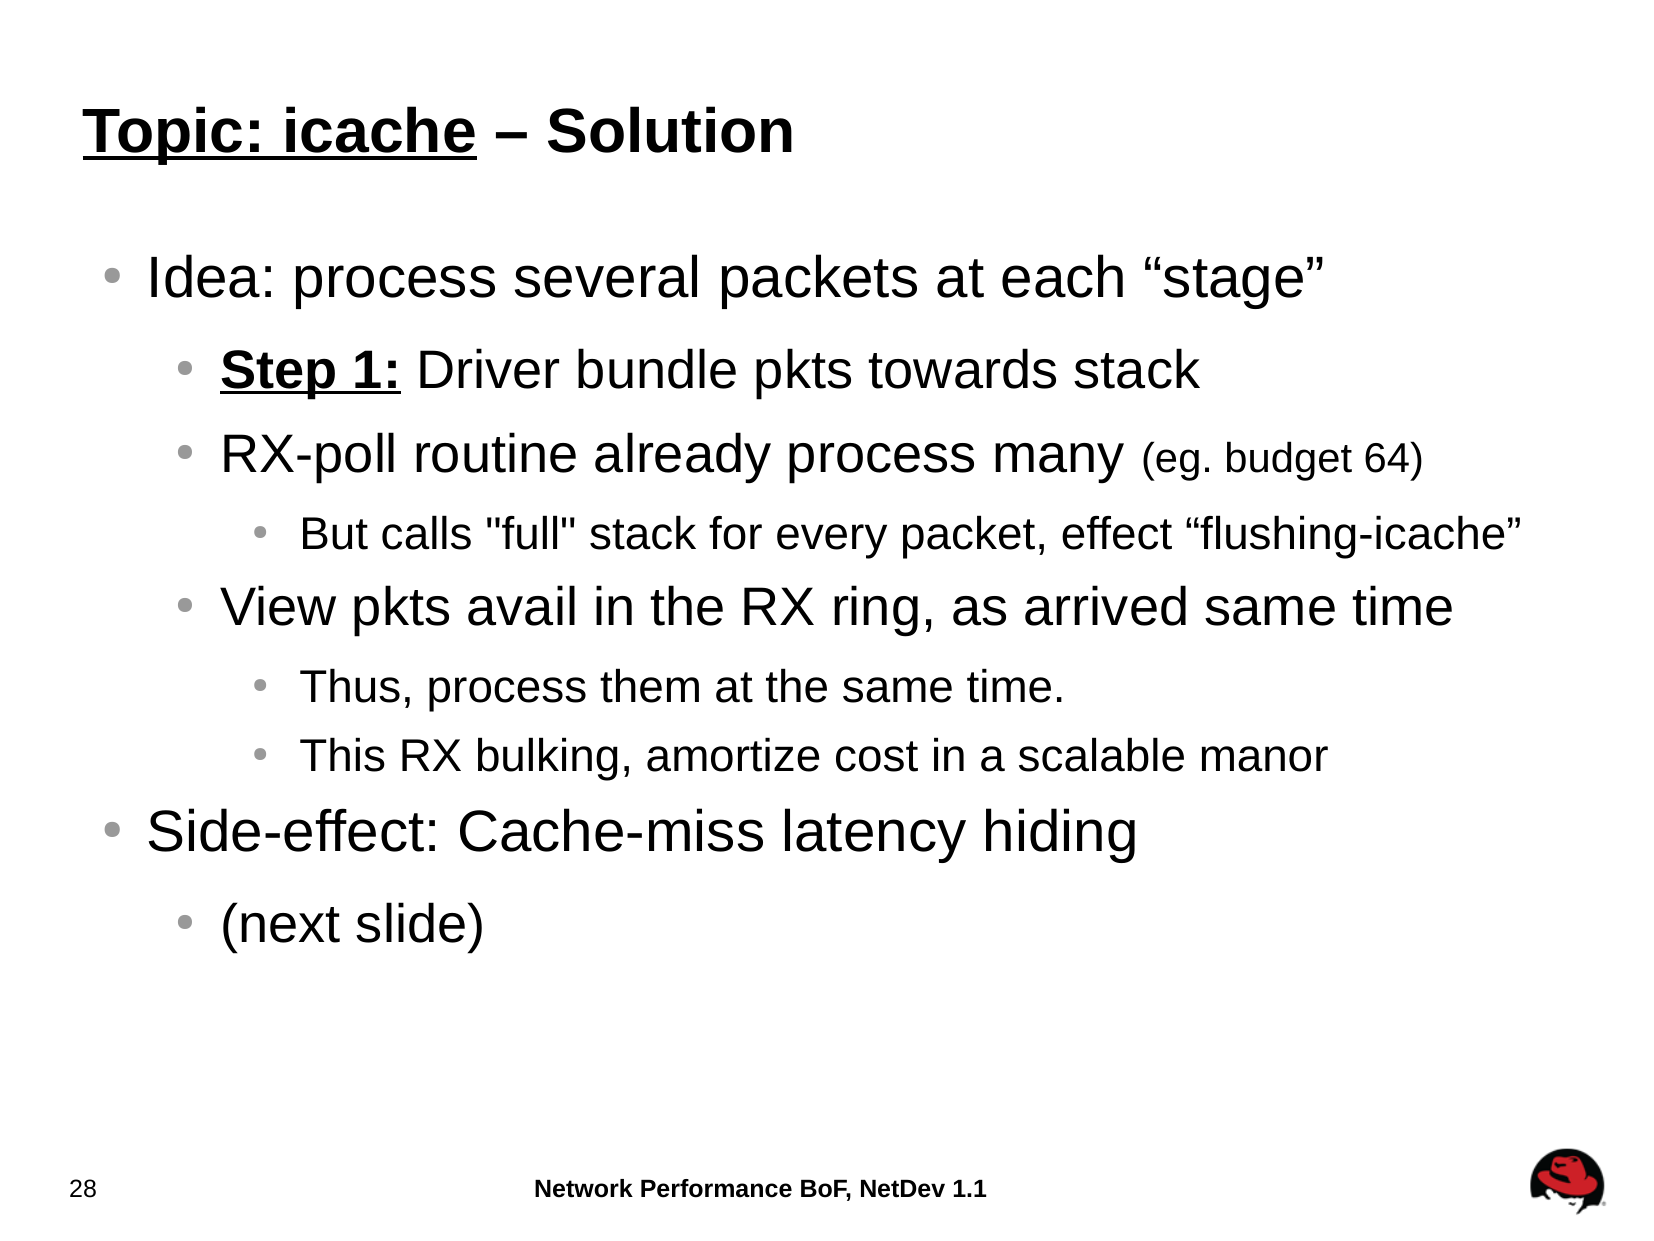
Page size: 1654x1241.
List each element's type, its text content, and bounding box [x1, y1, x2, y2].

title Topic: icache – Solution [82, 37, 1571, 226]
list Idea: process several packets at each “stage” Step 1: Driver bundle pkts towards stack RX-poll routine already process many (eg. budget 64) But calls "full" stack for every packet, effect “flushing-icache” View pkts avail in the RX ring, as arrived same time Thus, process them at the same time. This RX bulking, amortize cost in a scalable manor Side-effect: Cache-miss latency hiding (next slide) [86, 244, 1575, 1039]
picture [1529, 1146, 1612, 1224]
